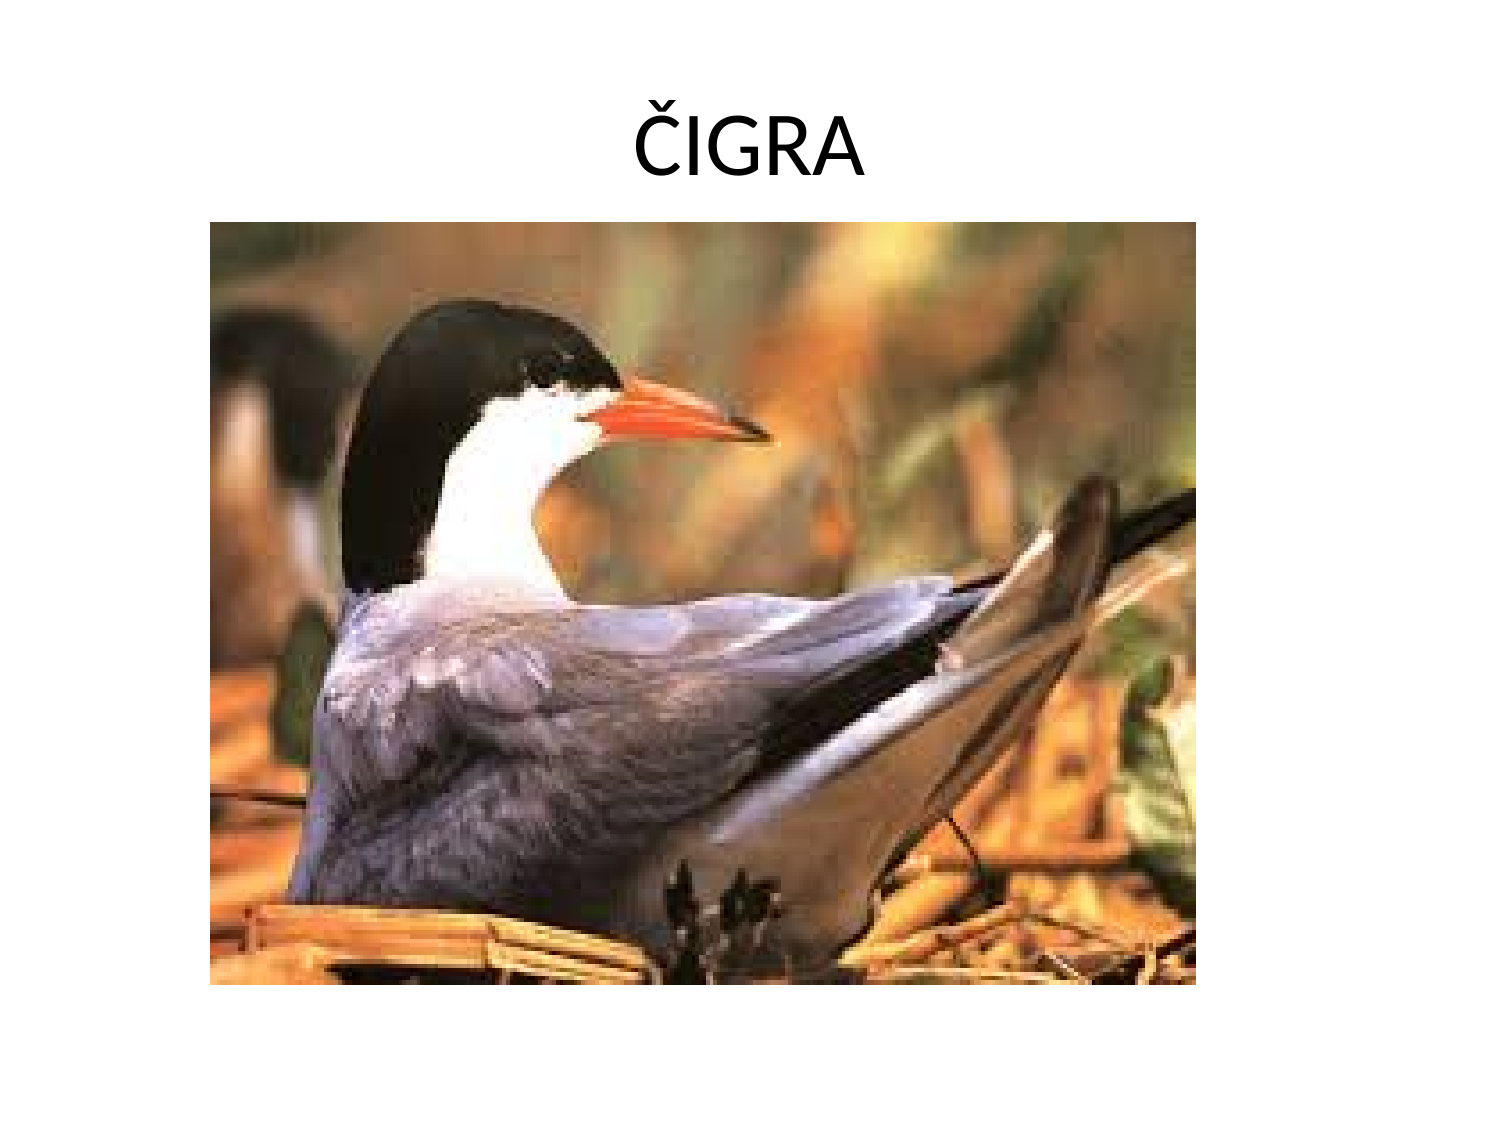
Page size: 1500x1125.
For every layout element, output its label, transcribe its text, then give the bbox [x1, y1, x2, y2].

picture [210, 222, 1196, 985]
title ČIGRA [75, 45, 1425, 233]
